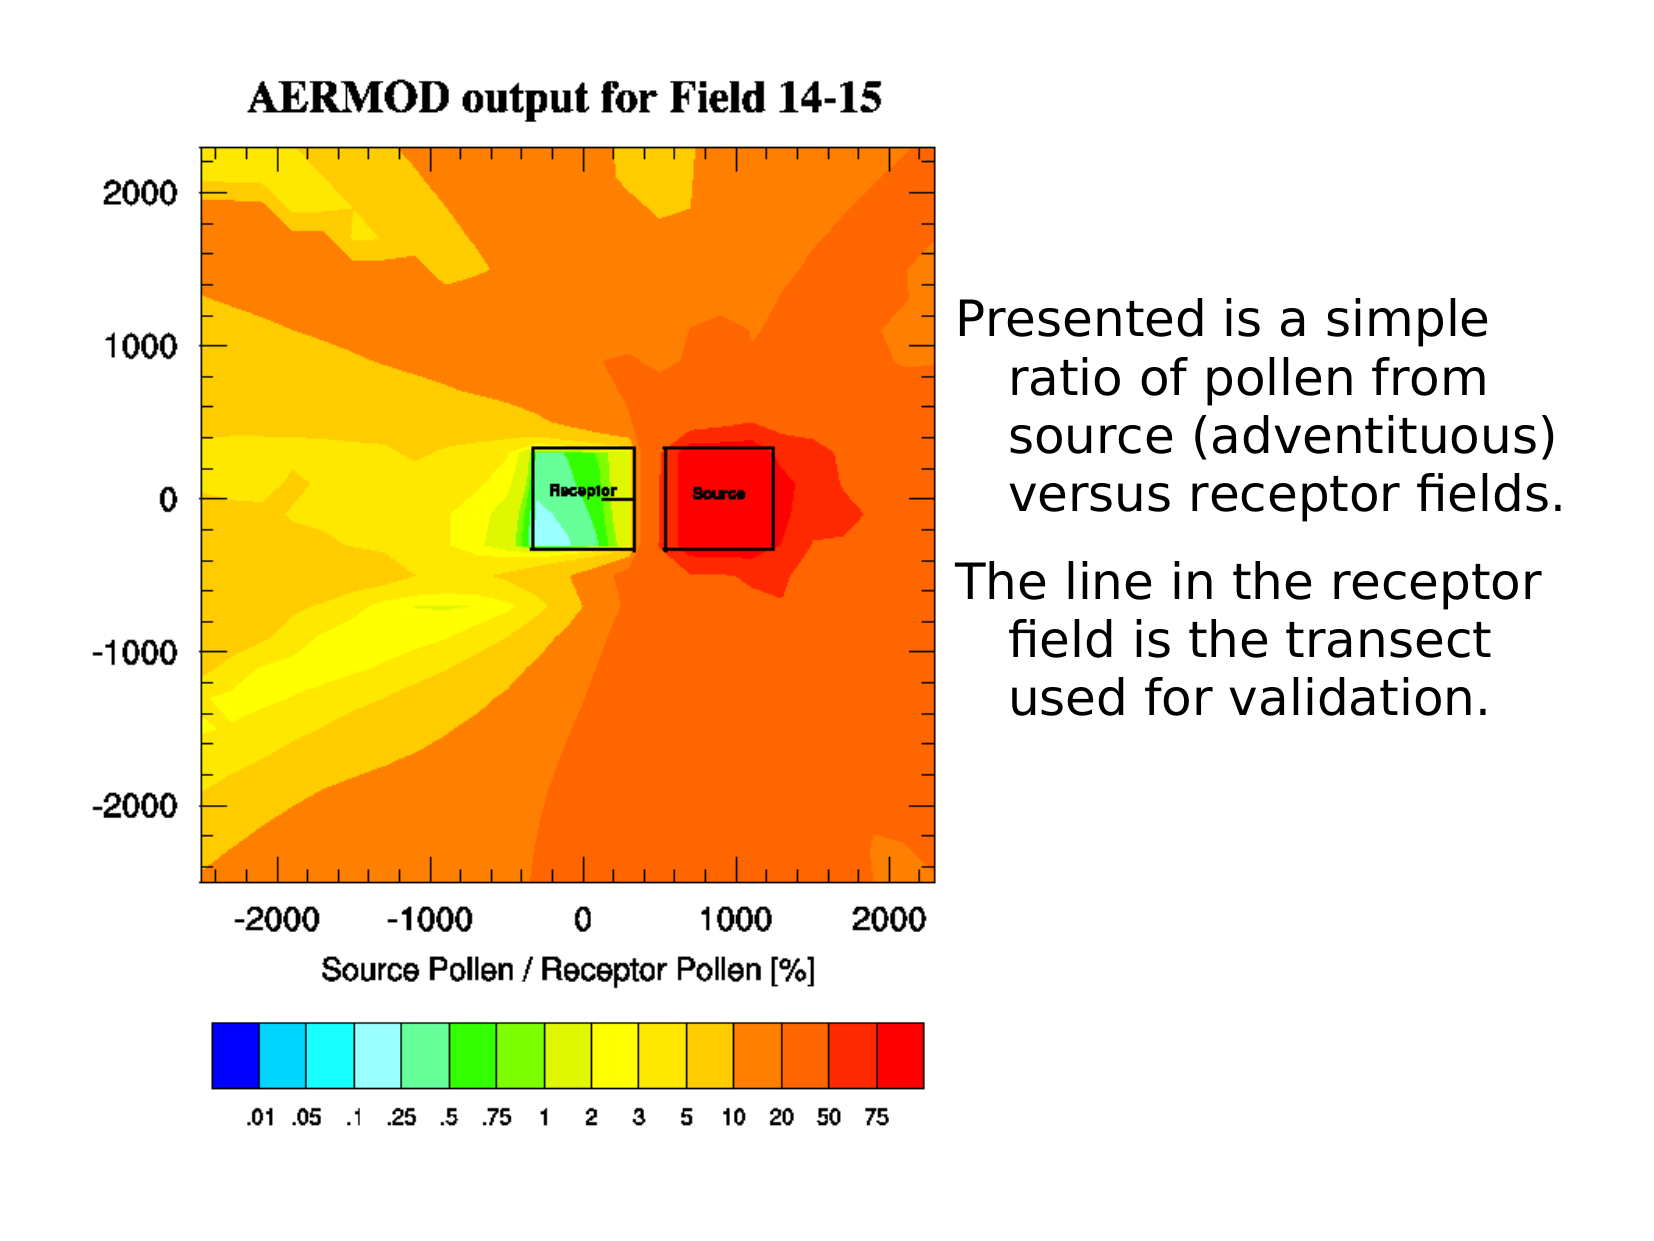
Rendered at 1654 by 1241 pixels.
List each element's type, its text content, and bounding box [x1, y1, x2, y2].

list Presented is a simple ratio of pollen from source (adventituous) versus receptor fields. The line in the receptor field is the transect used for validation. [937, 290, 1613, 1094]
picture [37, 5, 992, 1241]
